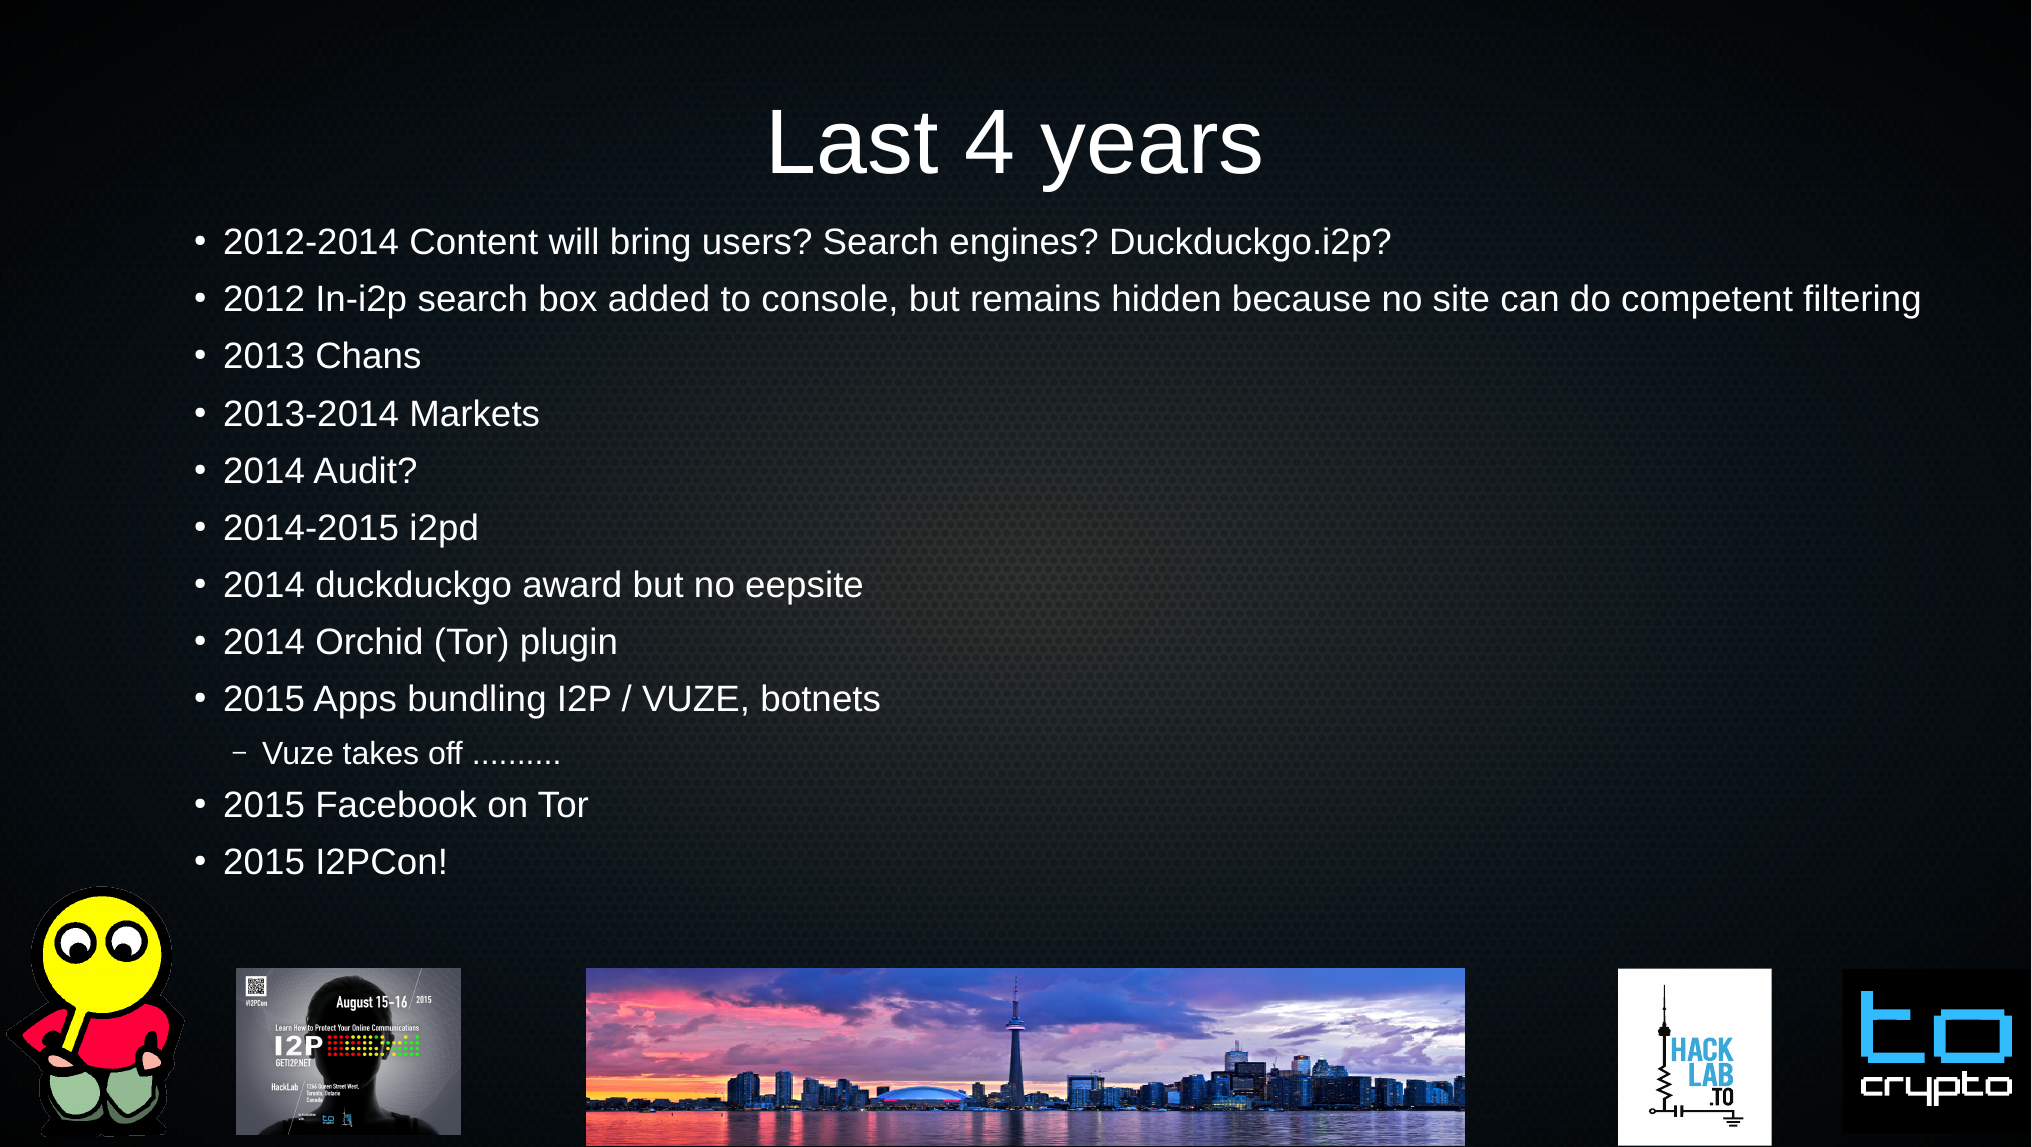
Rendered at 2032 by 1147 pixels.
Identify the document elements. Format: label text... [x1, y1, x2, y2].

picture [0, 0, 2032, 1147]
list 2012-2014 Content will bring users? Search engines? Duckduckgo.i2p? 2012 In-i2p search box added to console, but remains hidden because no site can do competent filtering 2013 Chans 2013-2014 Markets 2014 Audit? 2014-2015 i2pd 2014 duckduckgo award but no eepsite 2014 Orchid (Tor) plugin 2015 Apps bundling I2P / VUZE, botnets Vuze takes off .......... 2015 Facebook on Tor 2015 I2PCon! [184, 221, 1938, 886]
title Last 4 years [101, 45, 1930, 237]
